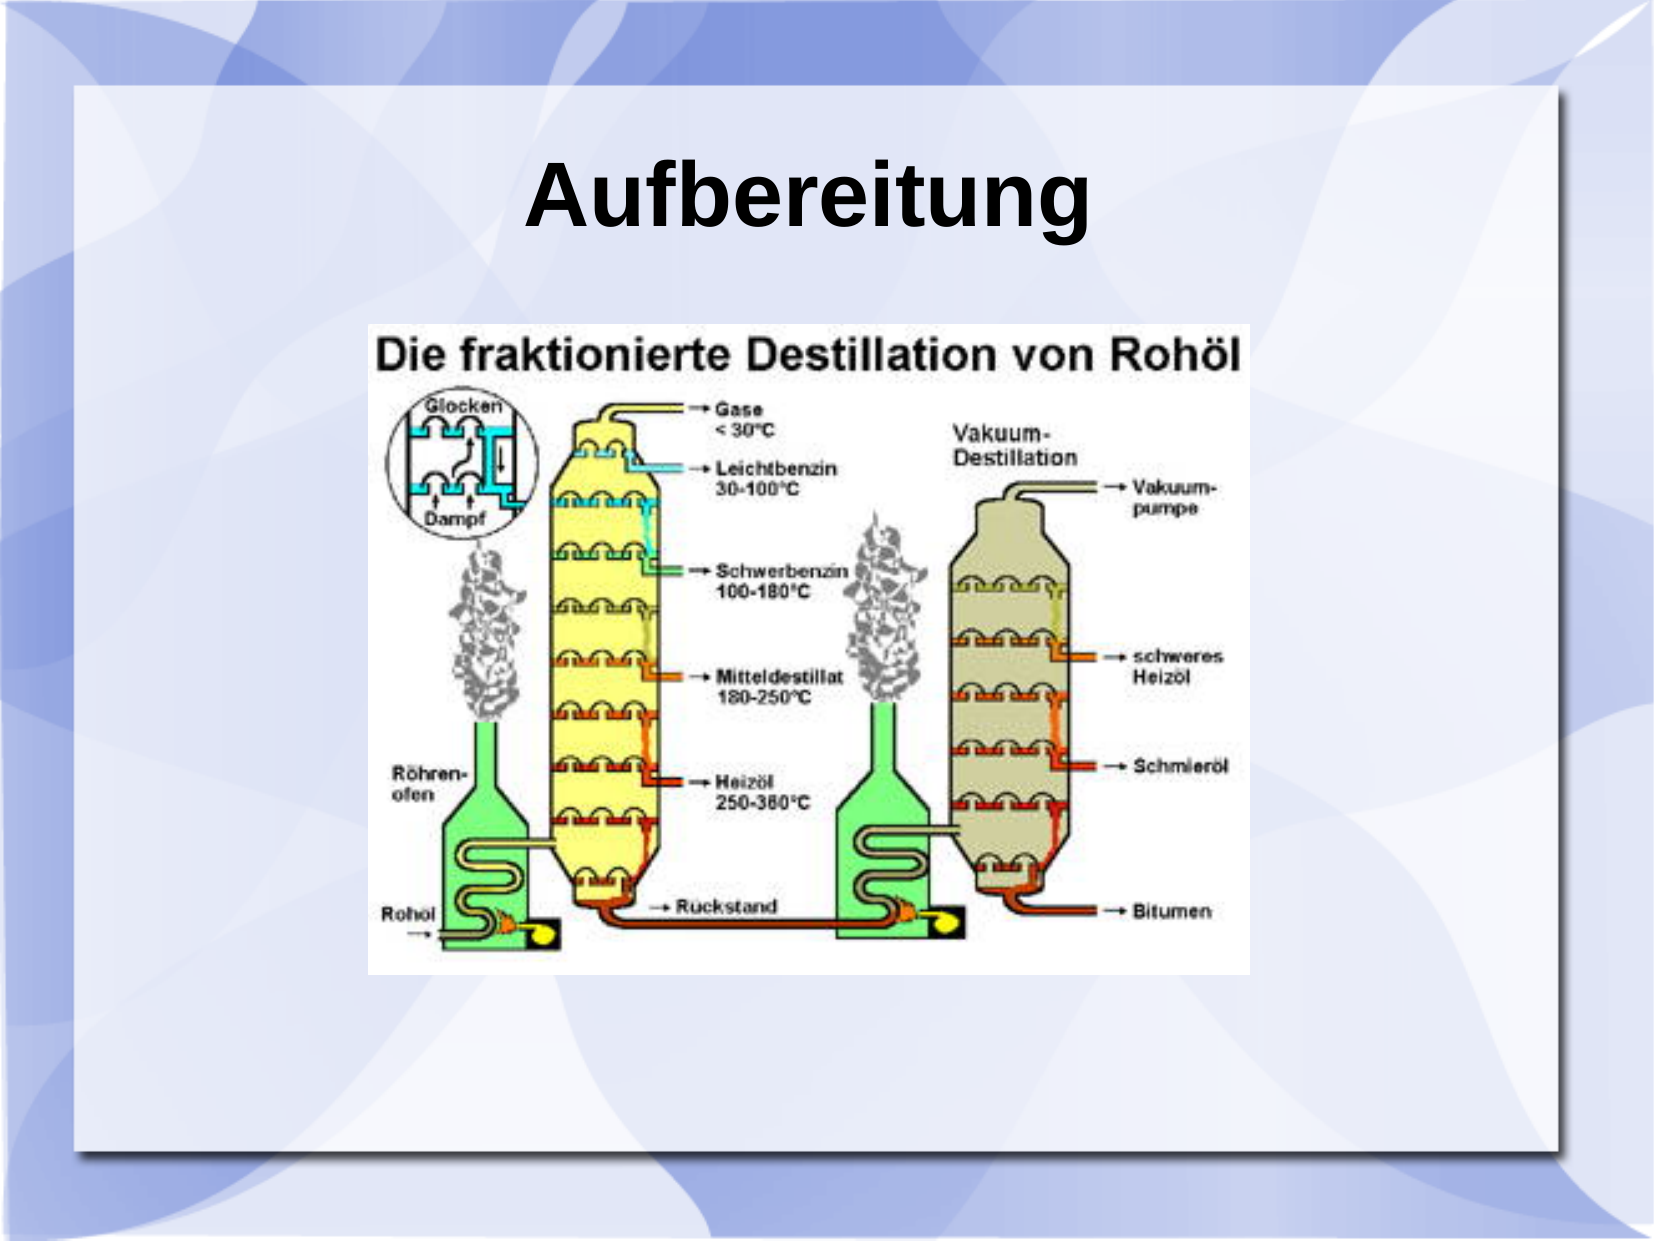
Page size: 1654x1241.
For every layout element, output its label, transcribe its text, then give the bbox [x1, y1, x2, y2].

picture [0, 0, 1654, 1241]
title Aufbereitung [82, 90, 1536, 298]
